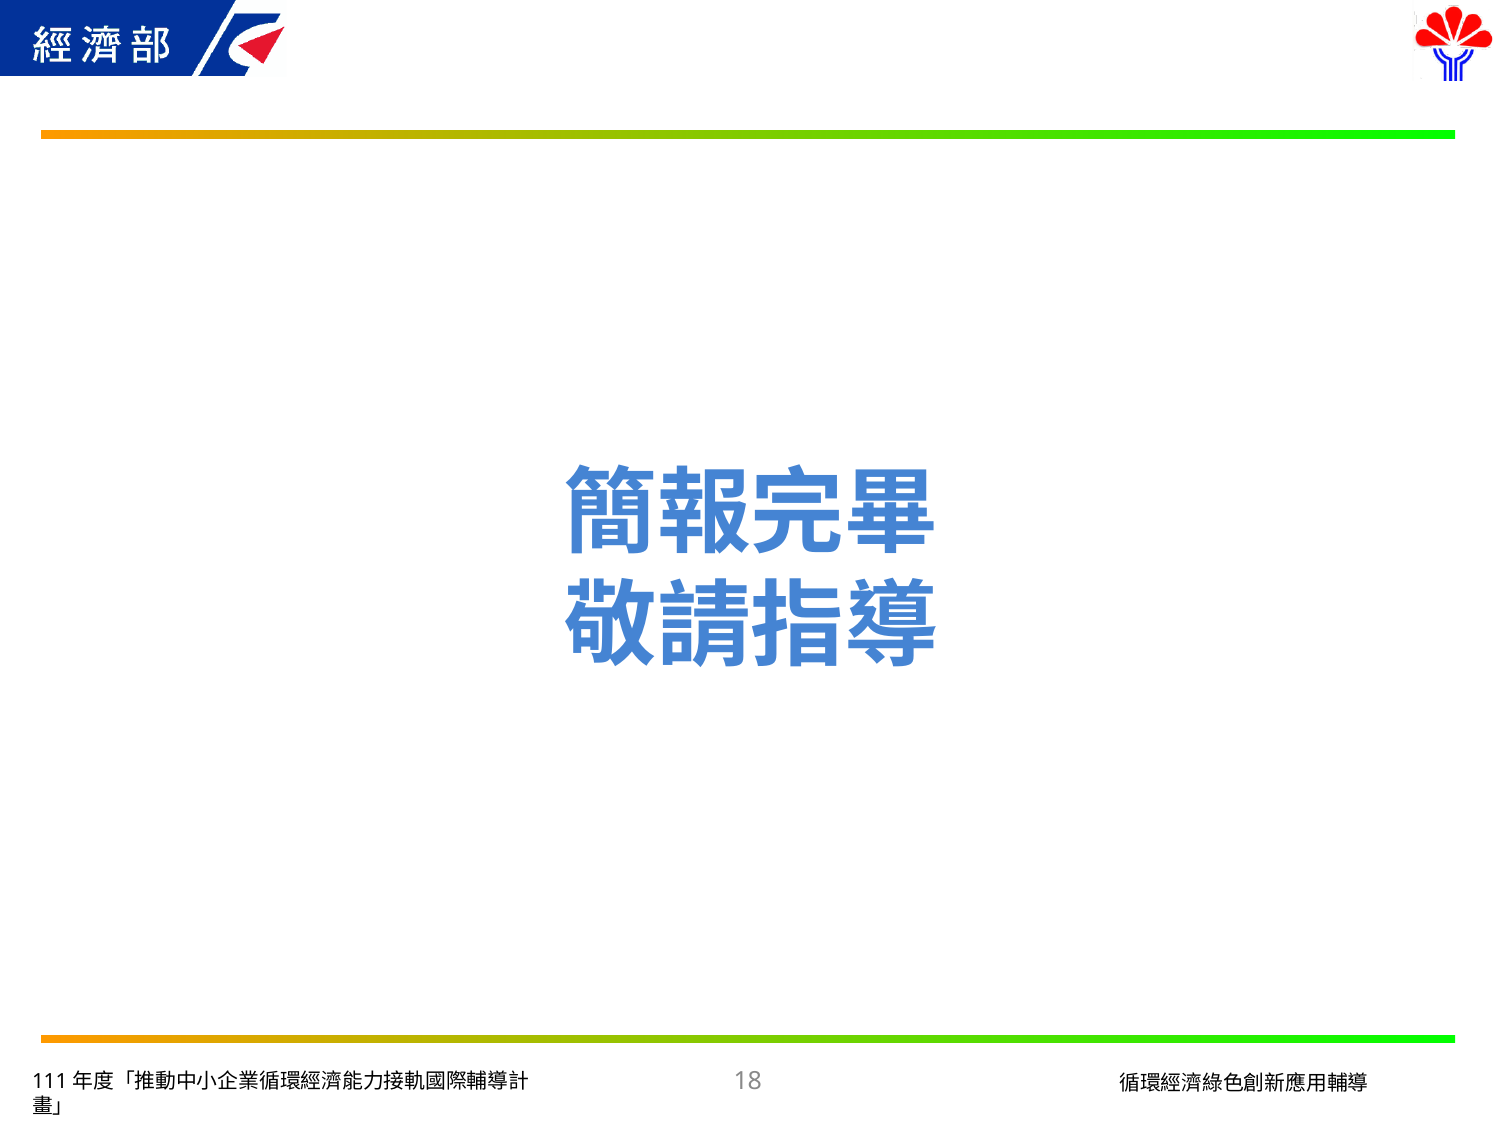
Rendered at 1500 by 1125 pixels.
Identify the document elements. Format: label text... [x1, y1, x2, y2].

text_box 18 [572, 1051, 923, 1112]
text_box 簡報完畢 敬請指導 [376, 444, 1126, 684]
